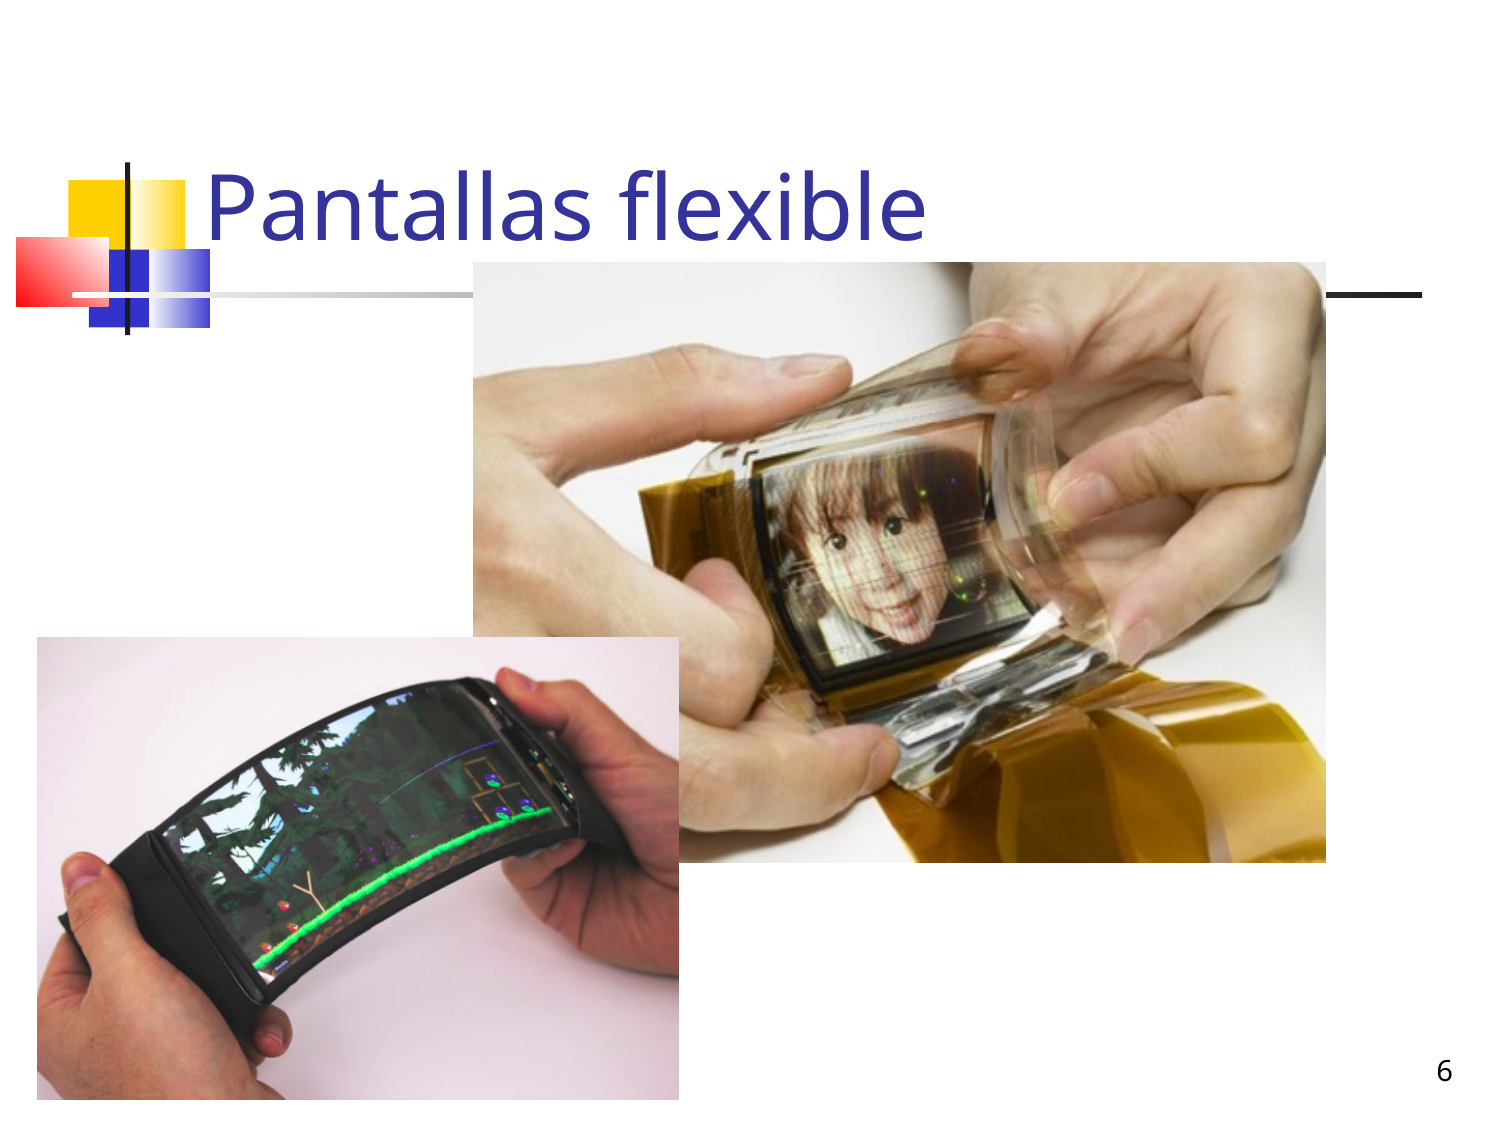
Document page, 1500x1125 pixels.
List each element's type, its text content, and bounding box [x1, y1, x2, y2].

picture [37, 262, 1326, 1100]
text_box <number> [1155, 1024, 1468, 1100]
title Pantallas flexible [188, 35, 1468, 276]
